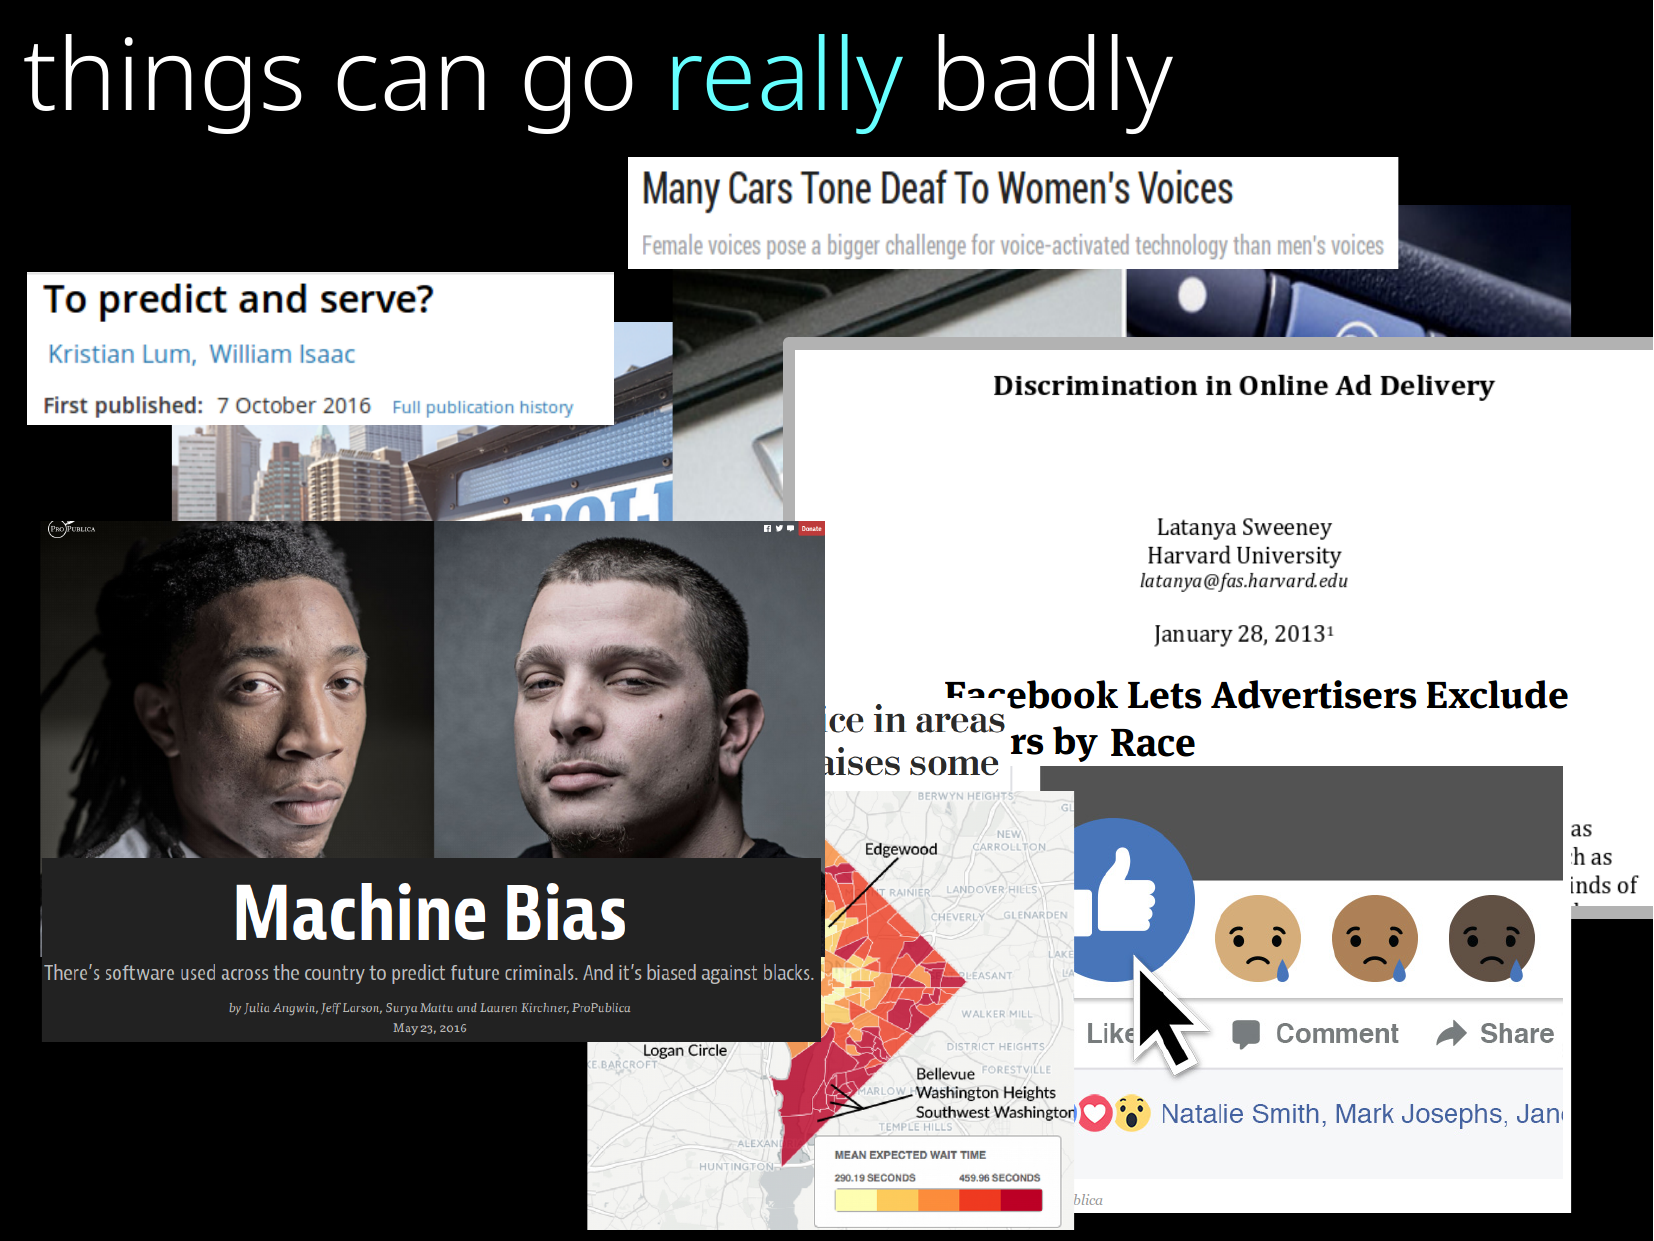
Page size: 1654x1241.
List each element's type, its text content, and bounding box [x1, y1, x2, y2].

title things can go really badly [23, 5, 1622, 139]
text_box [1105, 720, 1571, 763]
picture [27, 157, 1653, 1230]
